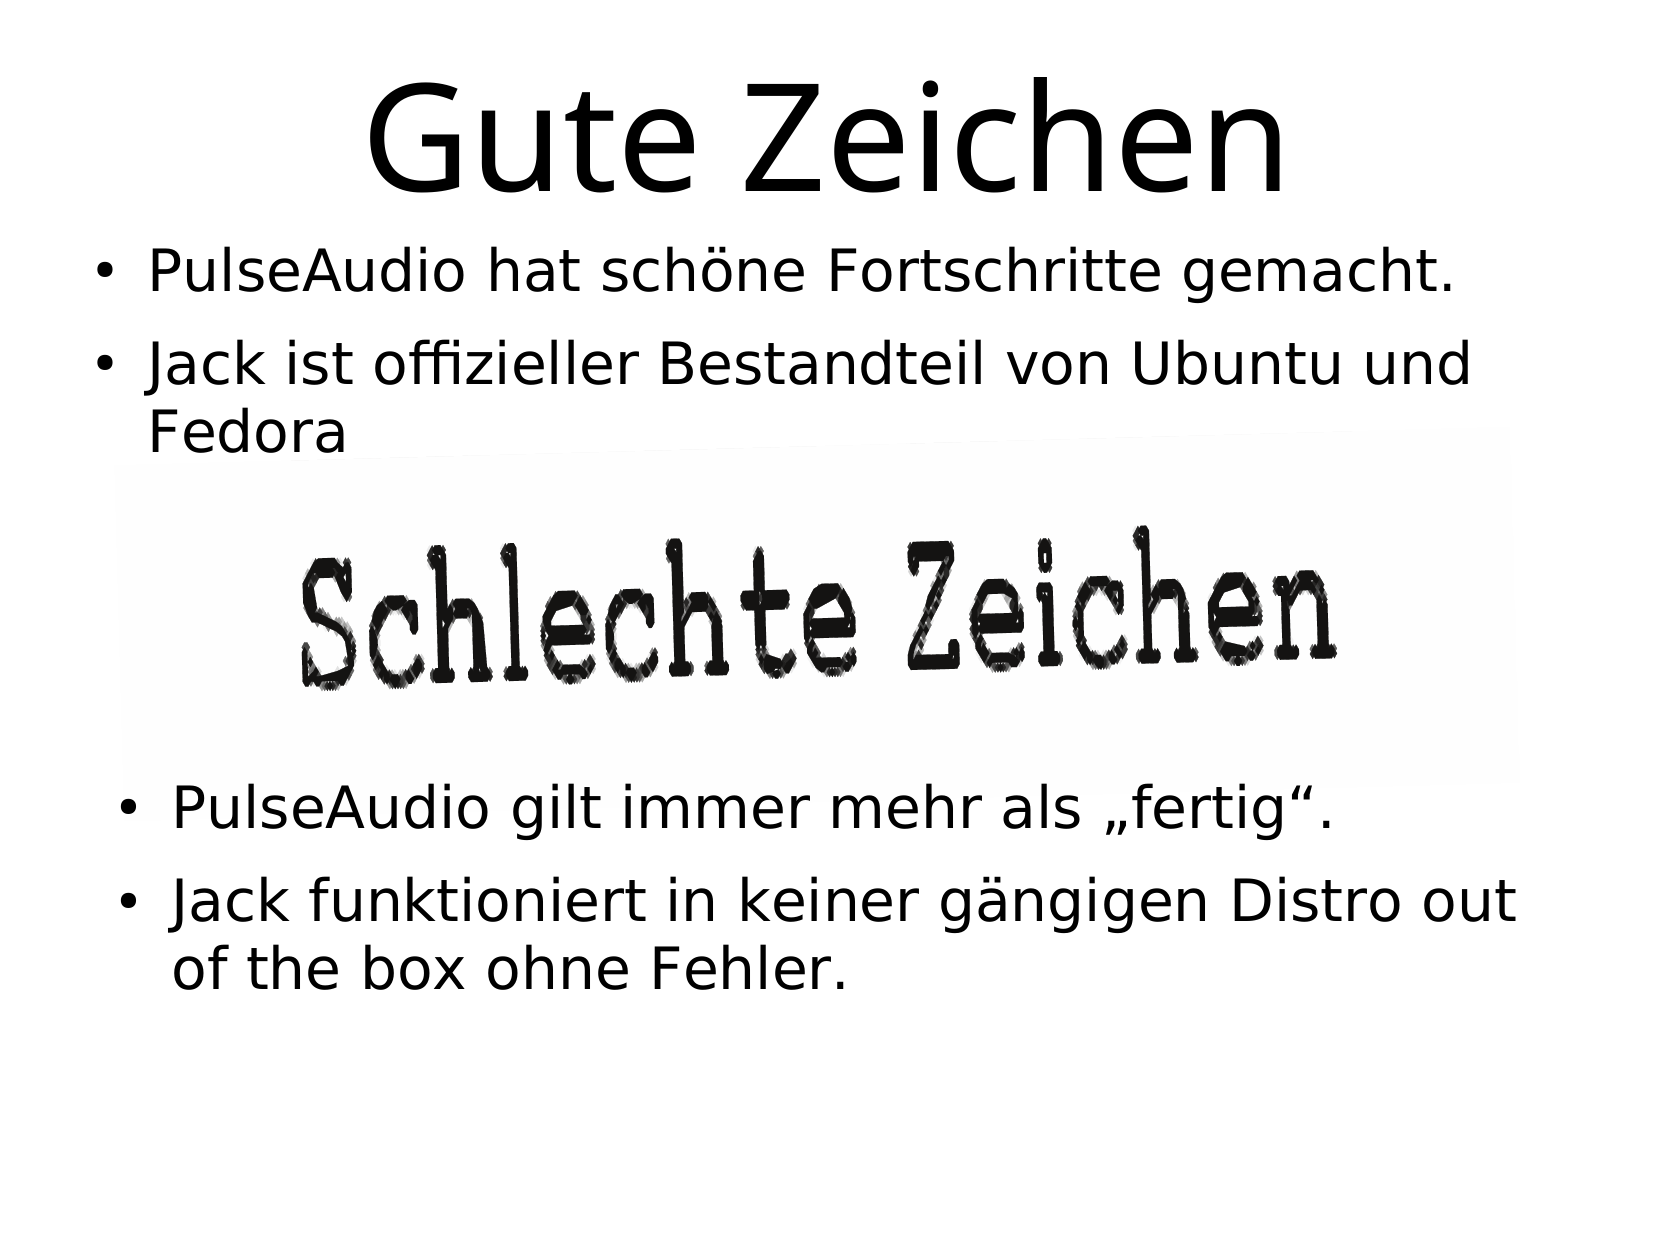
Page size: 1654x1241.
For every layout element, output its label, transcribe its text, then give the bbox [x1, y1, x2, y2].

title Gute Zeichen [82, 29, 1571, 237]
picture [114, 473, 1520, 774]
list PulseAudio gilt immer mehr als „fertig“. Jack funktioniert in keiner gängigen Distro out of the box ohne Fehler. [100, 774, 1589, 1010]
list PulseAudio hat schöne Fortschritte gemacht. Jack ist offizieller Bestandteil von Ubuntu und Fedora [76, 237, 1565, 473]
